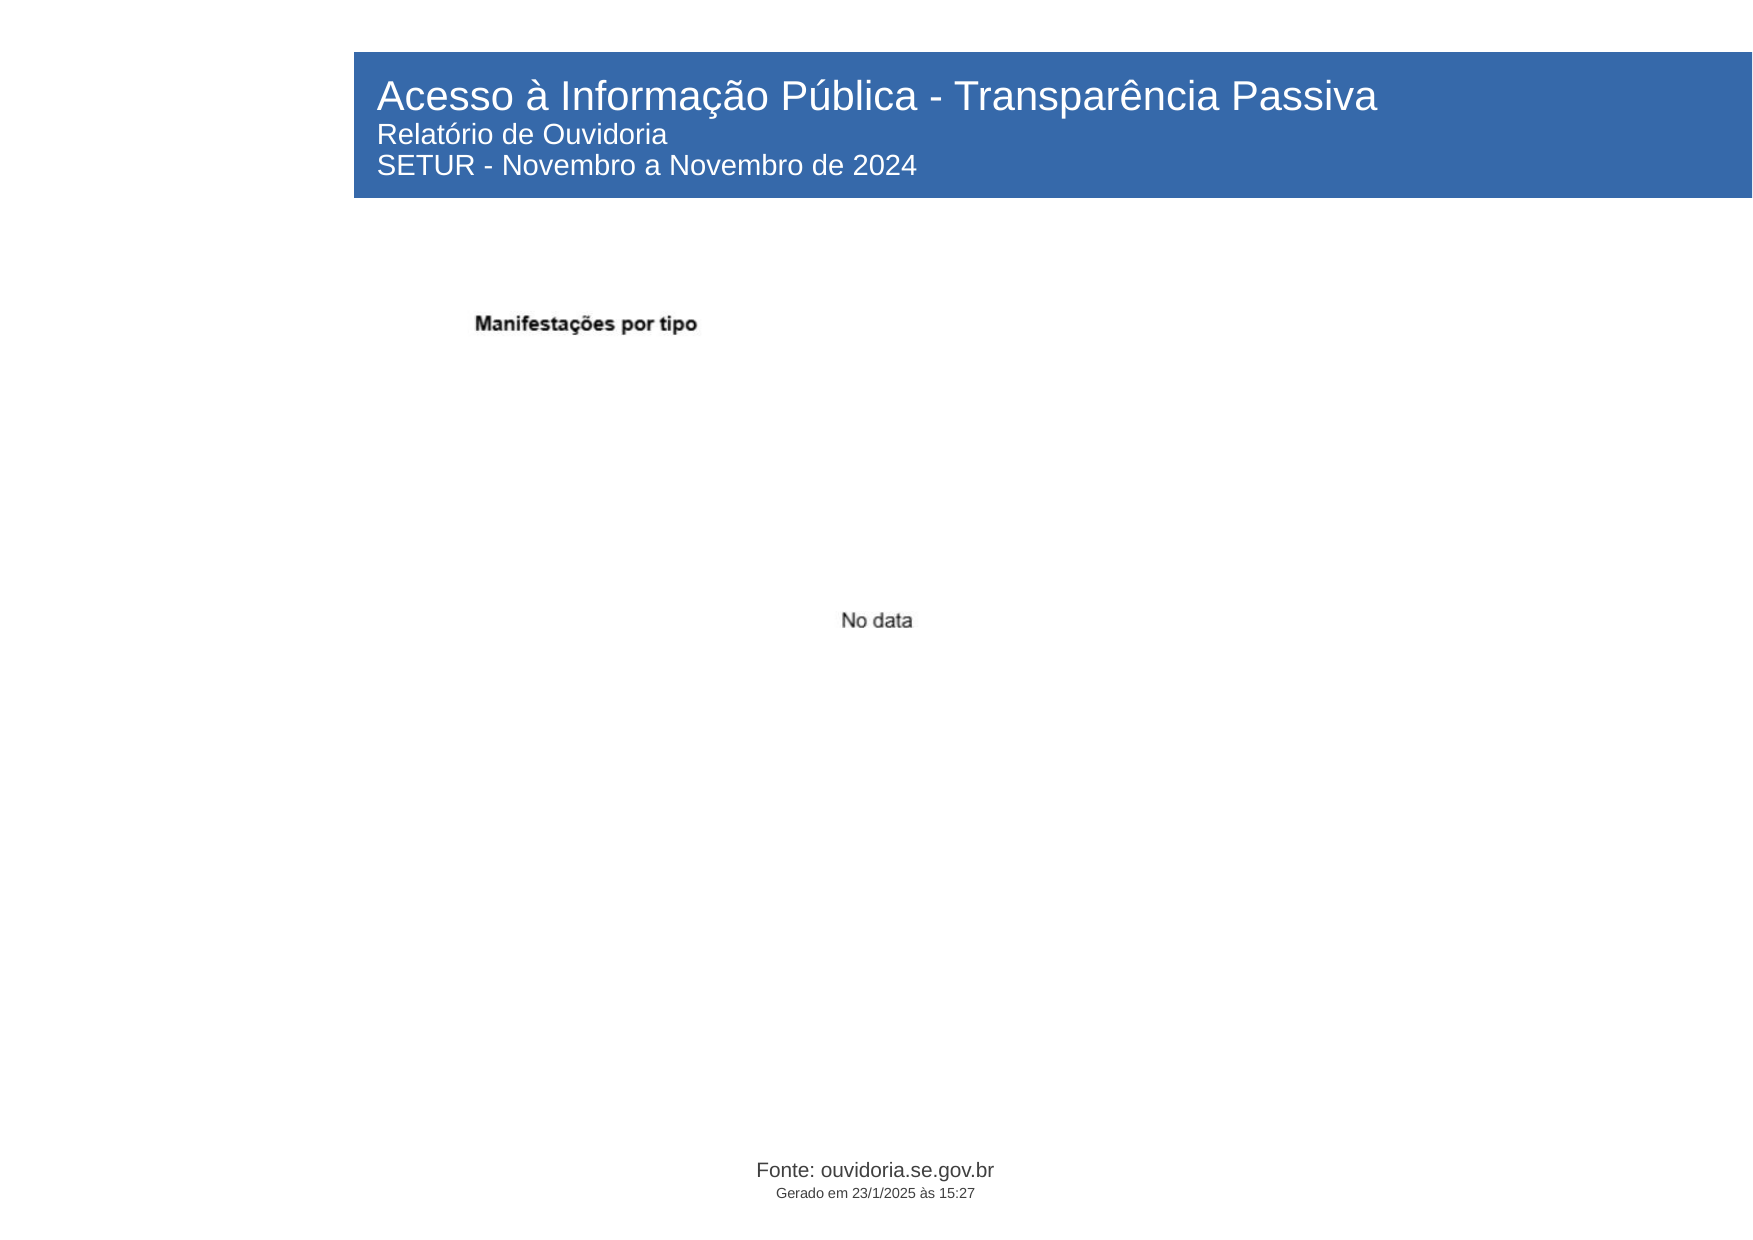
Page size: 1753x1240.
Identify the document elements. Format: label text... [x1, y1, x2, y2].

text_box Acesso à Informação Pública - Transparência Passiva Relatório de Ouvidoria SETUR - Novembro a Novembro de 2024 [376, 72, 1403, 186]
text_box Fonte: ouvidoria.se.gov.br Gerado em 23/1/2025 às 15:27 [756, 1158, 1023, 1208]
text_box [227, 211, 1527, 1028]
text_box [354, 52, 1752, 198]
